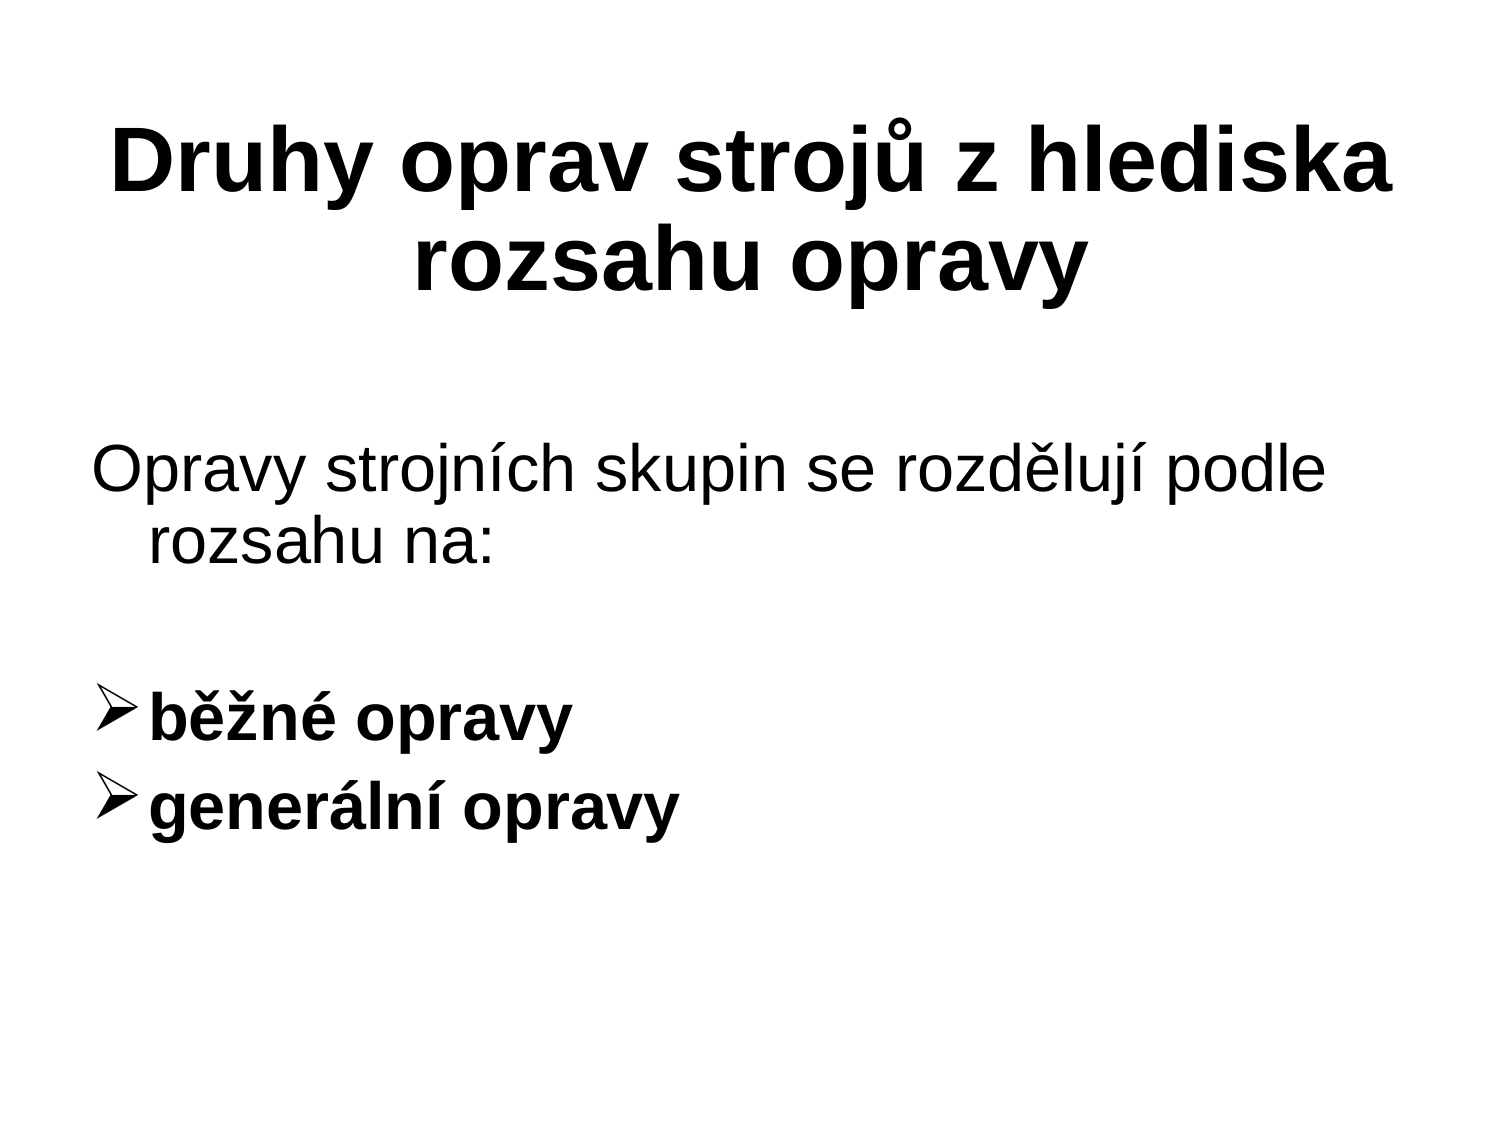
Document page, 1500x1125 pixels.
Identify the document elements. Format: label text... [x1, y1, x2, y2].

list Opravy strojních skupin se rozdělují podle rozsahu na: běžné opravy generální opravy [76, 338, 1427, 1081]
title Druhy oprav strojů z hlediska rozsahu opravy [76, 110, 1427, 338]
